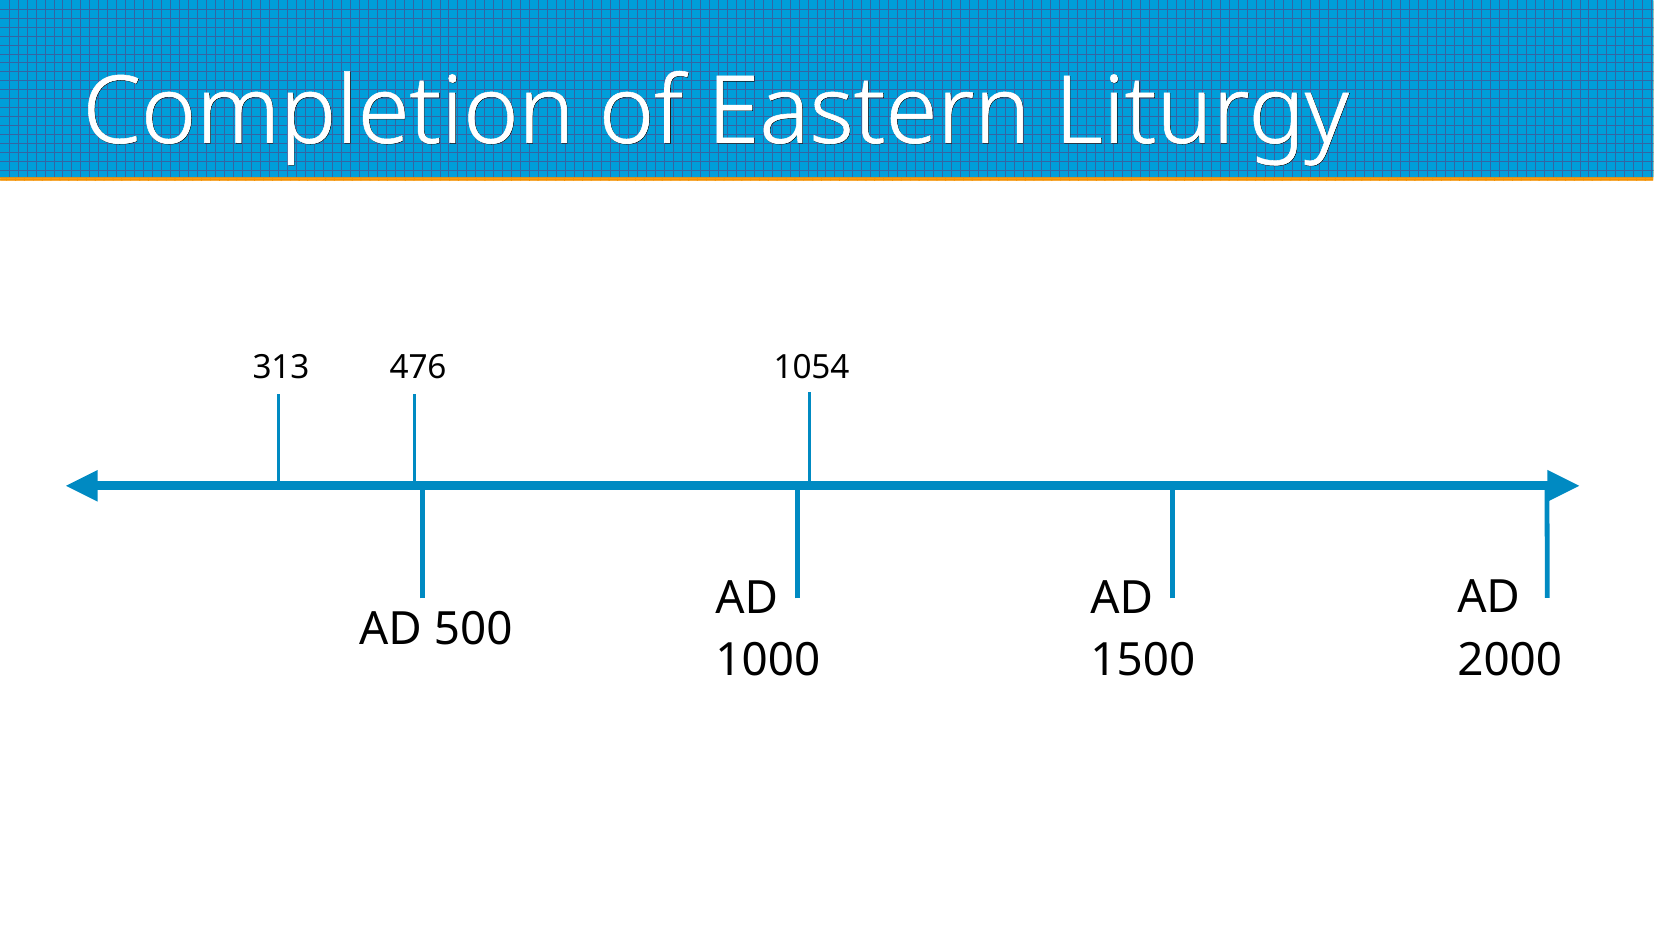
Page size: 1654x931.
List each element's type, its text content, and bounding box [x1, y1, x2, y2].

text_box 313 [246, 340, 336, 393]
text_box 1054 [767, 340, 885, 393]
text_box AD 500 [353, 598, 522, 656]
text_box AD 2000 [1451, 597, 1639, 655]
text_box AD 1000 [709, 598, 897, 656]
title Completion of Eastern Liturgy [82, 14, 1571, 171]
text_box 476 [383, 340, 473, 393]
text_box AD 1500 [1084, 598, 1272, 656]
